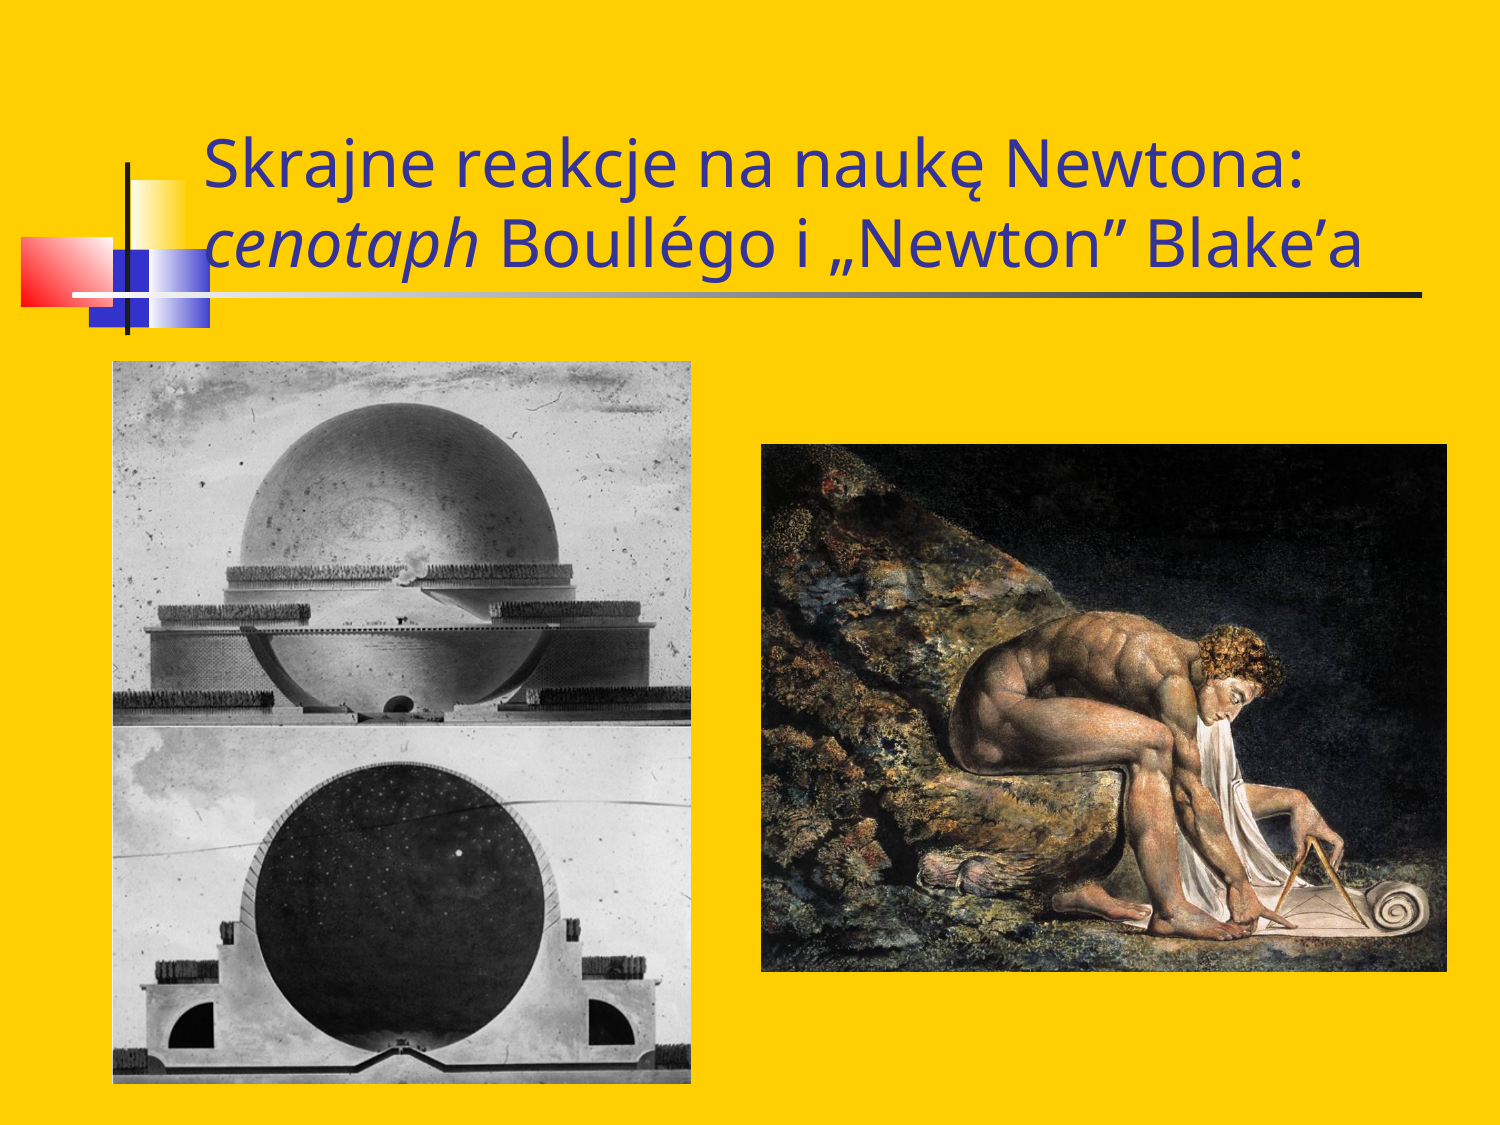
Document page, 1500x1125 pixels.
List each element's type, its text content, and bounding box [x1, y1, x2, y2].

text_box [761, 444, 1447, 972]
text_box [112, 361, 691, 1084]
title Skrajne reakcje na naukę Newtona: cenotaph Boullégo i „Newton” Blake’a [188, 33, 1468, 289]
